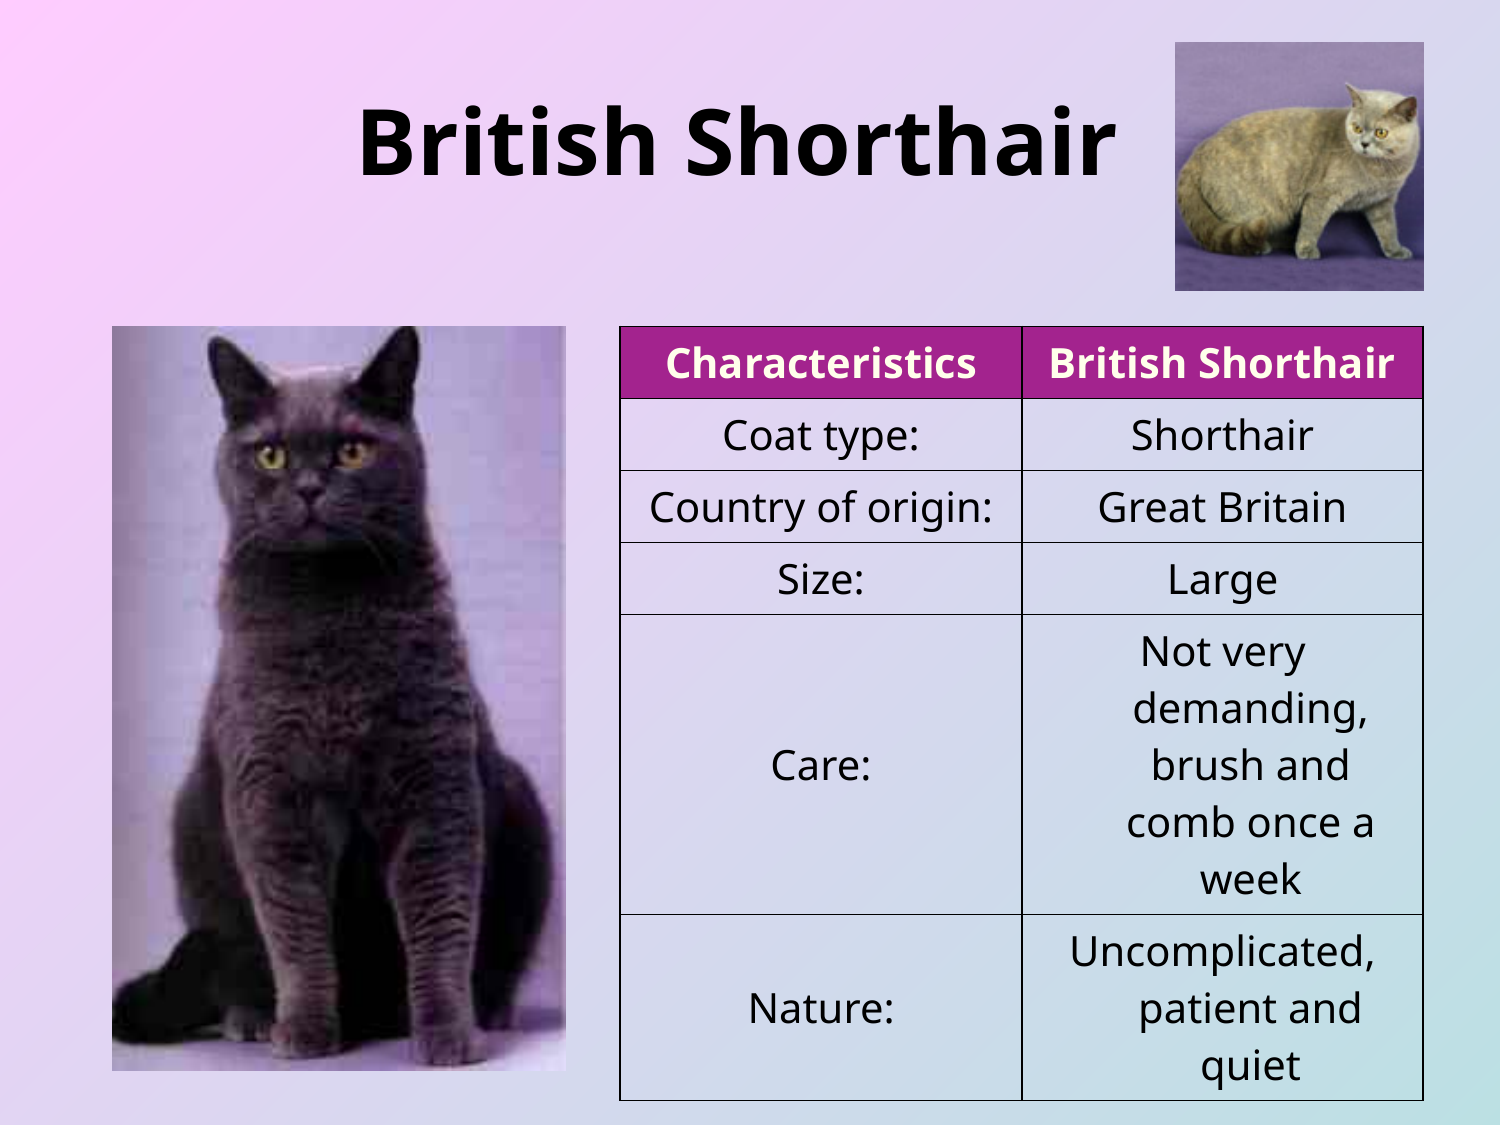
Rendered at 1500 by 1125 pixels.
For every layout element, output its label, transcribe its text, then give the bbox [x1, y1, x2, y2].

table_header Characteristics [621, 327, 1021, 398]
table_cell Shorthair [1023, 399, 1422, 470]
table_cell Large [1023, 543, 1422, 614]
table_cell Great Britain [1023, 471, 1422, 542]
table_cell Country of origin: [621, 471, 1021, 542]
title British Shorthair [75, 45, 1175, 233]
table_cell Uncomplicated, patient and quiet [1023, 915, 1422, 1100]
table_header British Shorthair [1023, 327, 1422, 398]
table_cell Care: [621, 615, 1021, 914]
table_cell Coat type: [621, 399, 1021, 470]
table_cell Size: [621, 543, 1021, 614]
table_cell Nature: [621, 915, 1021, 1100]
picture [1175, 42, 1424, 291]
table_cell Not very demanding, brush and comb once a week [1023, 615, 1422, 914]
picture [112, 326, 566, 1071]
